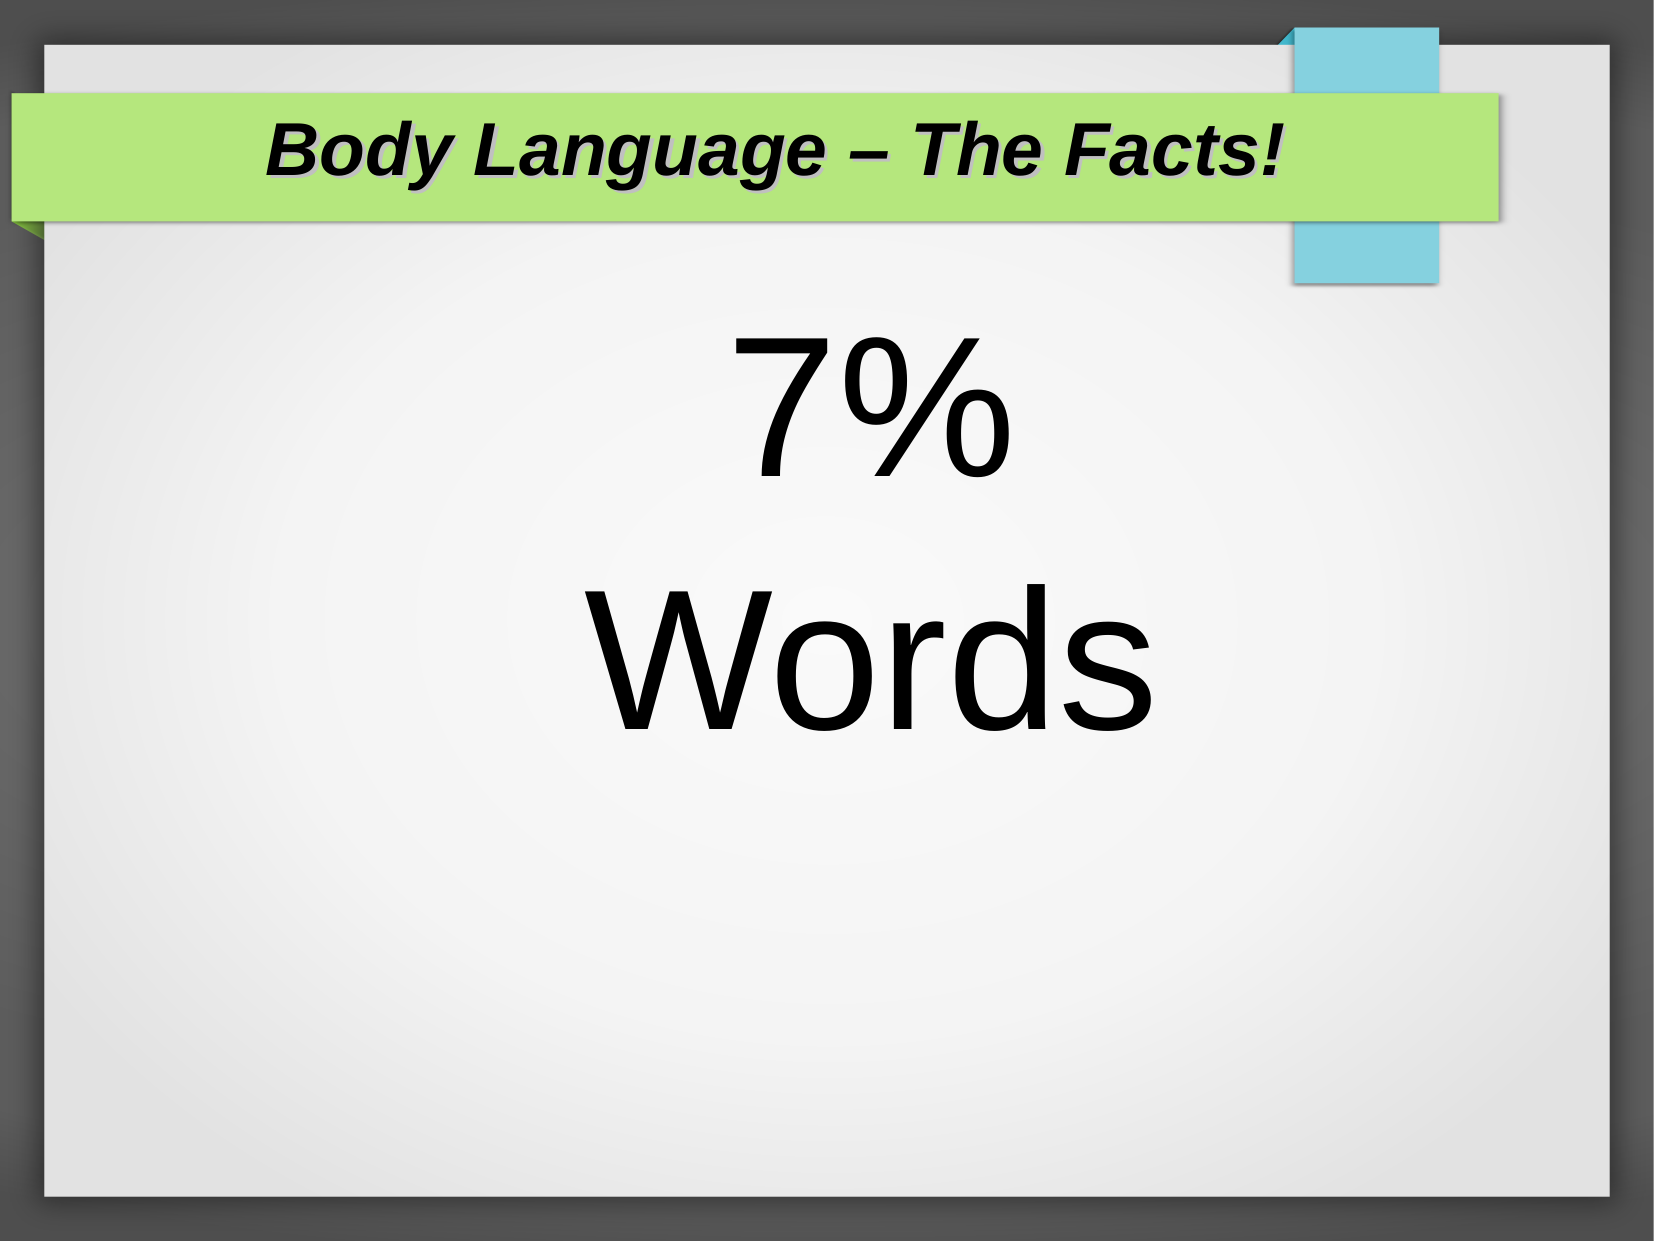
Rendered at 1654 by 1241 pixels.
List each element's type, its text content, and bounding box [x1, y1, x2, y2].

picture [0, 0, 1654, 1241]
title Body Language – The Facts! [265, 47, 1595, 253]
list 7% Words [82, 295, 1571, 1015]
